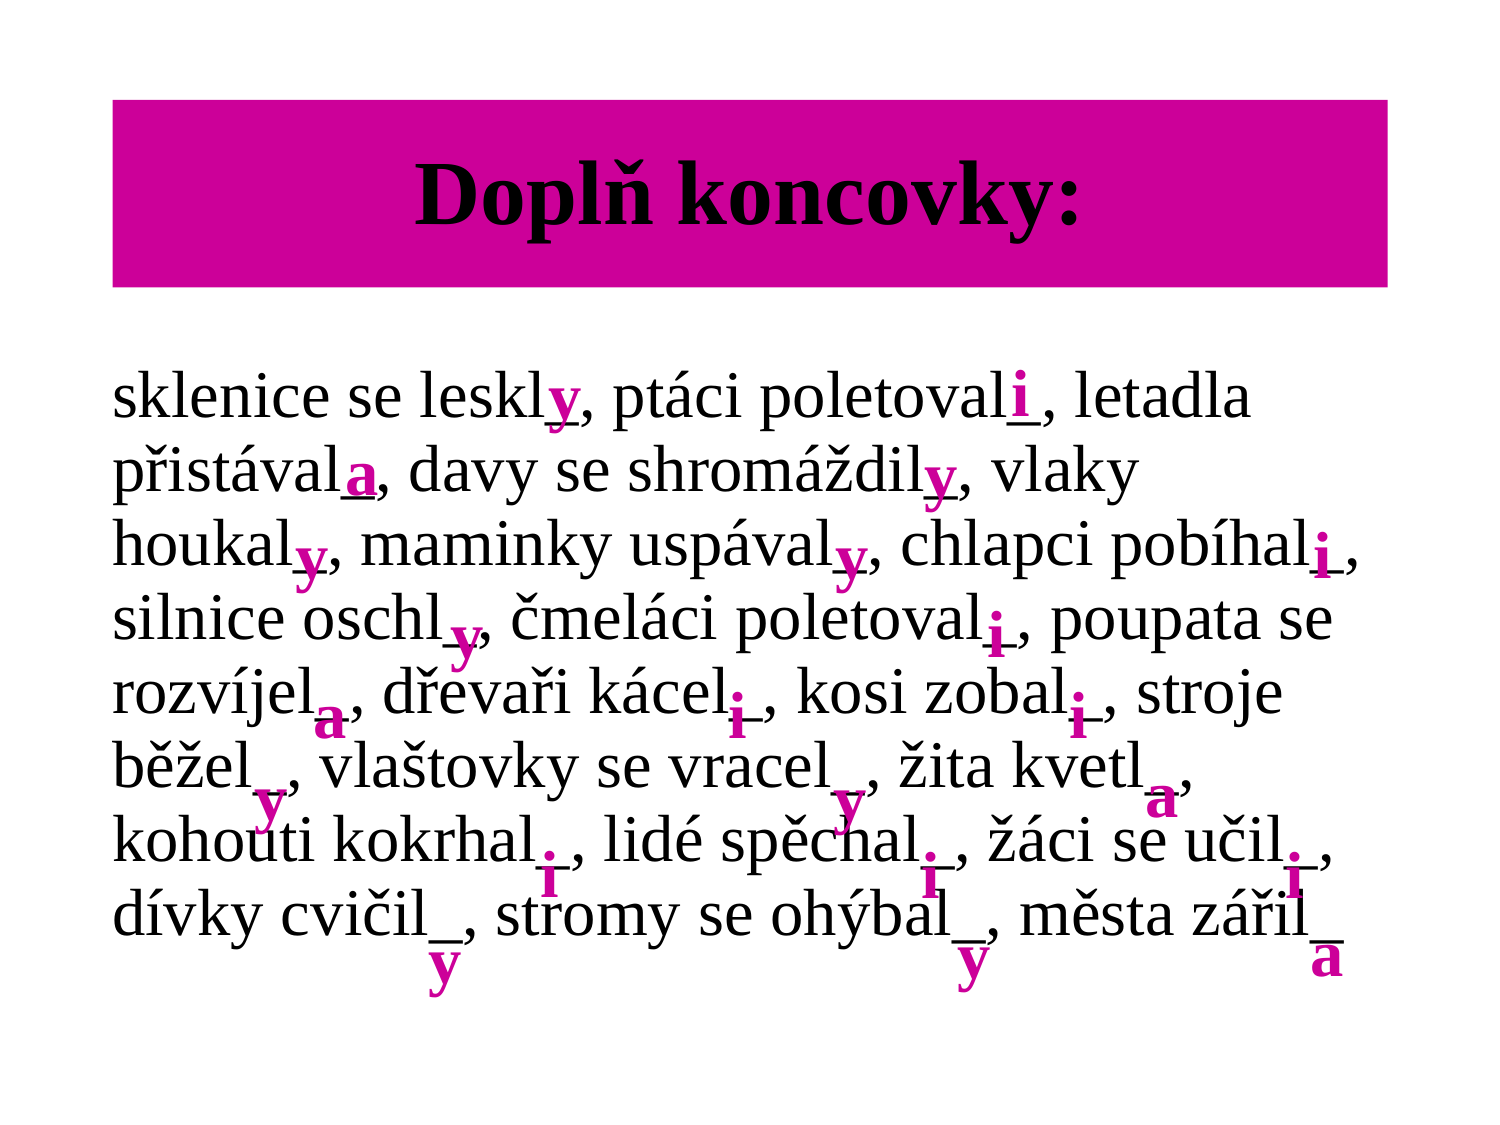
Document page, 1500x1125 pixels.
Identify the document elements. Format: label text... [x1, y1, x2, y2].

text_box a [1295, 909, 1358, 1000]
text_box y [909, 430, 993, 521]
title Doplň koncovky: [112, 99, 1388, 288]
text_box a [1130, 750, 1194, 840]
text_box a [298, 671, 361, 761]
text_box i [714, 671, 783, 761]
text_box y [413, 915, 498, 1006]
text_box y [435, 591, 519, 681]
text_box i [996, 349, 1065, 440]
text_box i [1298, 511, 1368, 602]
text_box i [906, 830, 975, 921]
text_box i [972, 590, 1042, 680]
text_box y [280, 512, 365, 602]
text_box i [525, 830, 594, 921]
list sklenice se leskl_, ptáci poletoval_, letadla přistával_, davy se shromáždil_, vlaky houkal_, maminky uspával_, chlapci pobíhal_, silnice oschl_, čmeláci poletoval_, poupata se rozvíjel_, dřevaři kácel_, kosi zobal_, stroje běžel_, vlaštovky se vracel_, žita kvetl_, kohouti kokrhal_, lidé spěchal_, žáci se učil_, dívky cvičil_, stromy se ohýbal_, města zářil_ [41, 349, 1388, 1035]
text_box y [821, 512, 905, 602]
text_box y [818, 753, 902, 844]
text_box a [330, 428, 393, 519]
text_box y [533, 352, 617, 442]
text_box i [1054, 671, 1123, 762]
text_box i [1270, 831, 1340, 921]
text_box y [942, 911, 1026, 1001]
text_box y [240, 753, 324, 844]
